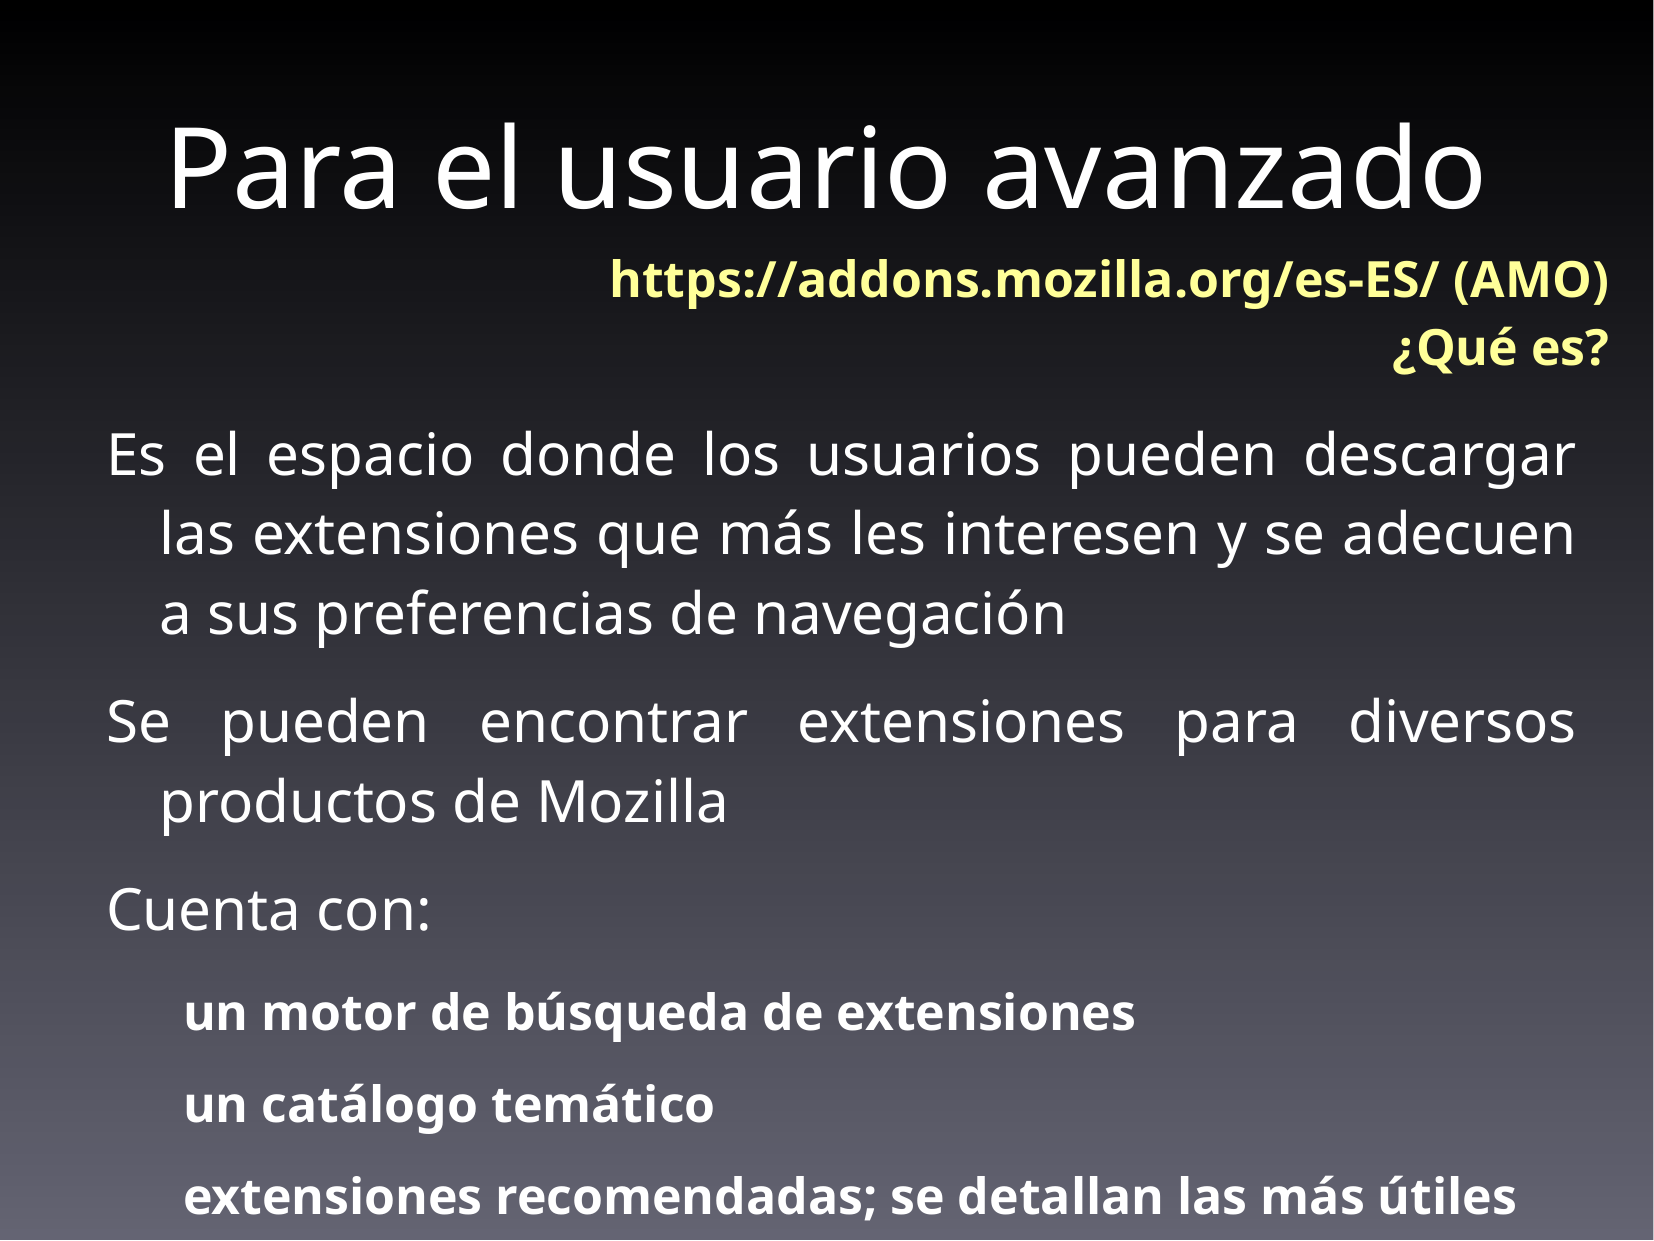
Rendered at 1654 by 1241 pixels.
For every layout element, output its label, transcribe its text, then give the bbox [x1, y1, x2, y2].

text_box https://addons.mozilla.org/es-ES/ (AMO) ¿Qué es? [88, 236, 1625, 367]
list Es el espacio donde los usuarios pueden descargar las extensiones que más les interesen y se adecuen a sus preferencias de navegación Se pueden encontrar extensiones para diversos productos de Mozilla Cuenta con: un motor de búsqueda de extensiones un catálogo temático extensiones recomendadas; se detallan las más útiles [88, 413, 1577, 1124]
title Para el usuario avanzado [29, 61, 1625, 269]
